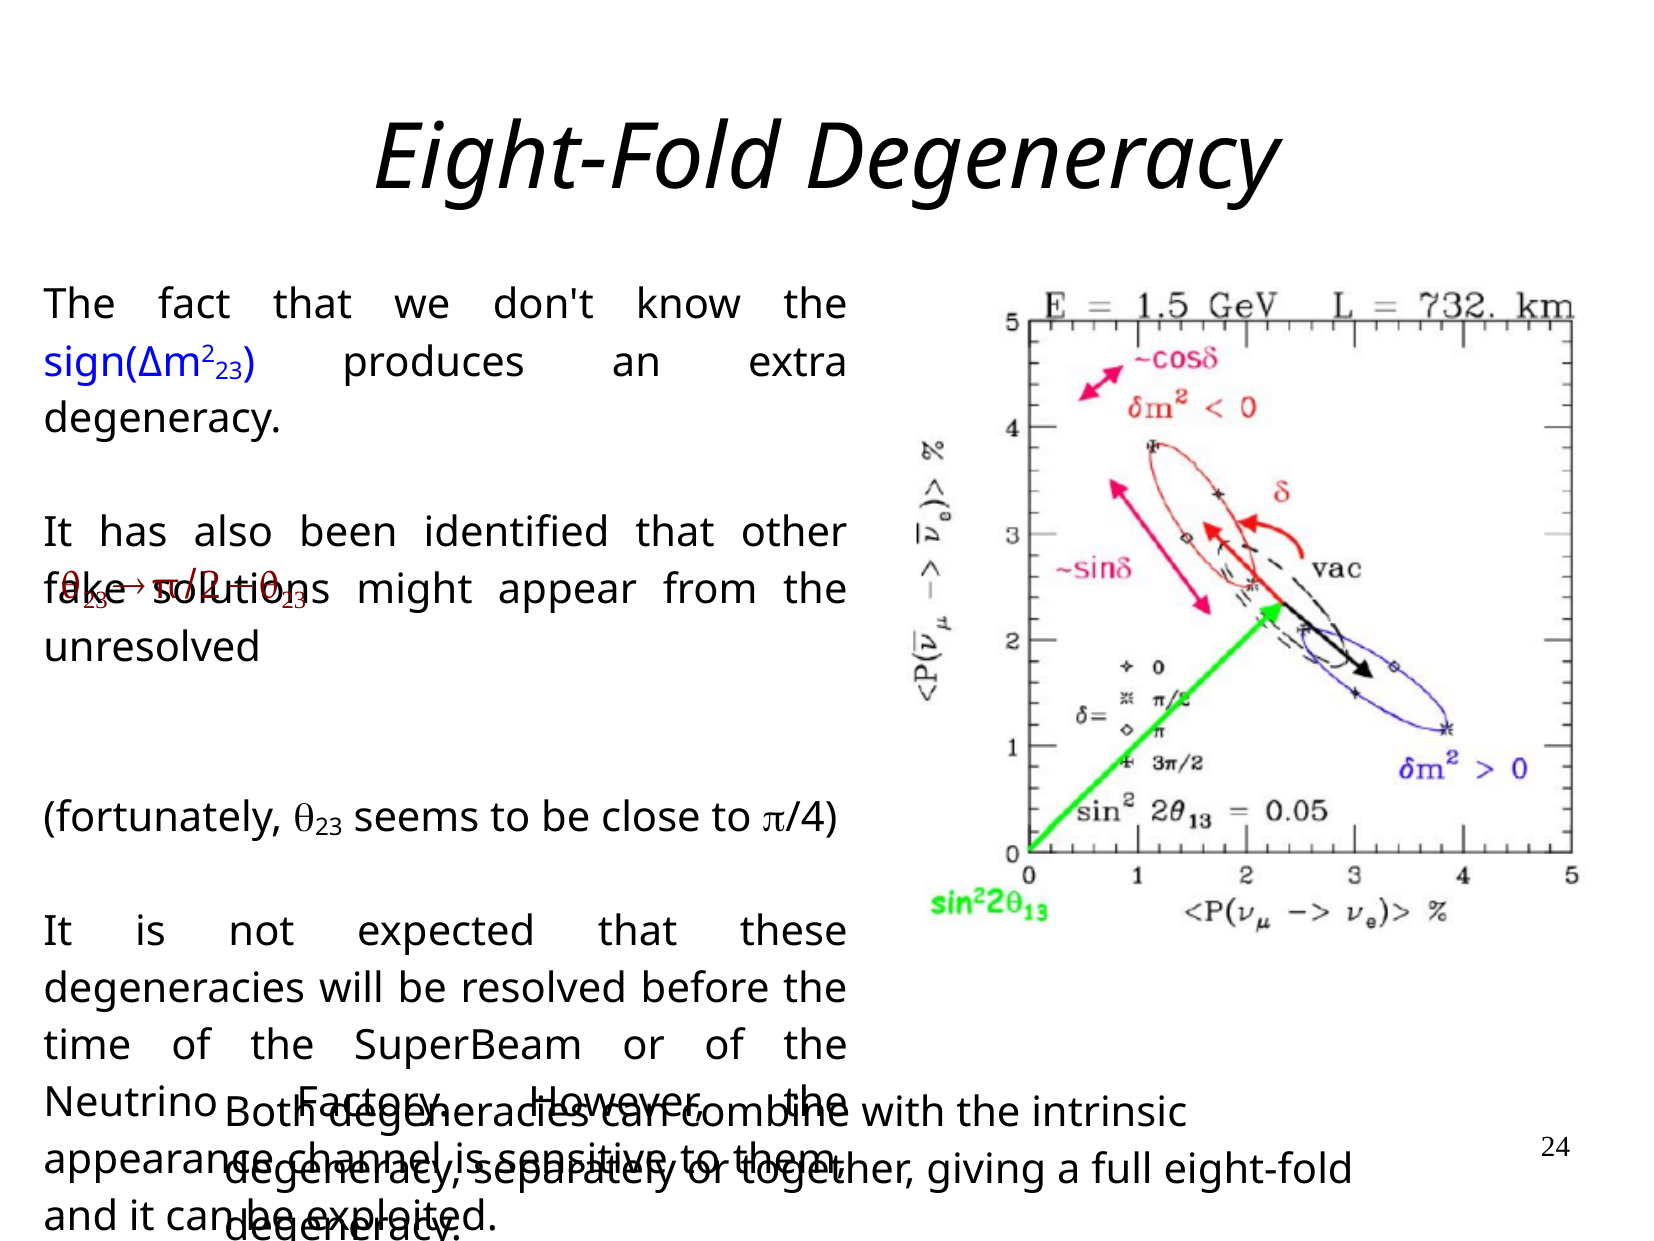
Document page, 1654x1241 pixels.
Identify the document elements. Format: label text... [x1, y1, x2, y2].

chart [53, 559, 312, 616]
picture [880, 265, 1632, 956]
text_box The fact that we don't know the sign(Δm223) produces an extra degeneracy. It has also been identified that other fake solutions might appear from the unresolved (fortunately, q23 seems to be close to p/4) It is not expected that these degeneracies will be resolved before the time of the SuperBeam or of the Neutrino Factory. However, the appearance channel is sensitive to them, and it can be exploited. [28, 266, 863, 1013]
title Eight-Fold Degeneracy [82, 56, 1571, 250]
text_box Both degeneracies can combine with the intrinsic degeneracy, separately or together, giving a full eight-fold degeneracy. [209, 1074, 1442, 1190]
